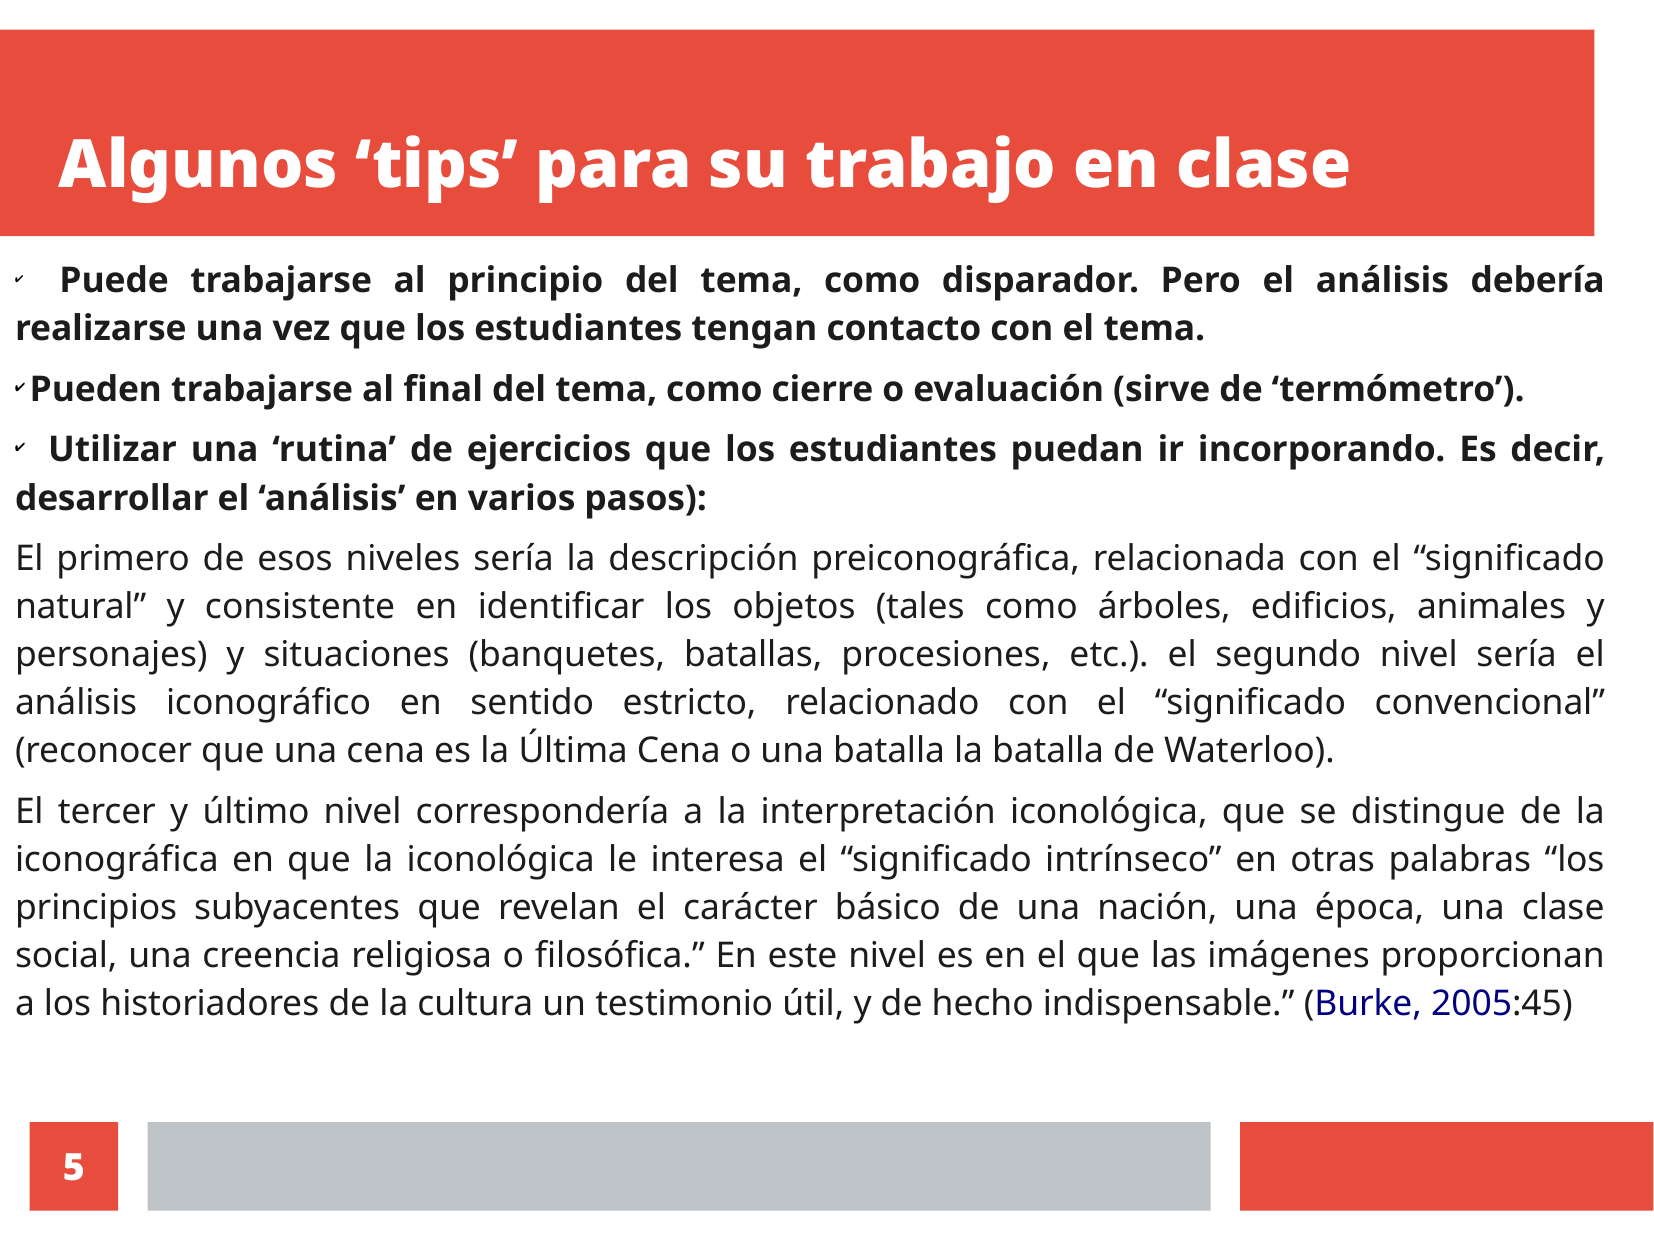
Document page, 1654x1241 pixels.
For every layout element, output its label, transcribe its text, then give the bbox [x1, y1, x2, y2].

title Algunos ‘tips’ para su trabajo en clase [59, 59, 1595, 207]
list Puede trabajarse al principio del tema, como disparador. Pero el análisis debería realizarse una vez que los estudiantes tengan contacto con el tema. Pueden trabajarse al final del tema, como cierre o evaluación (sirve de ‘termómetro’). Utilizar una ‘rutina’ de ejercicios que los estudiantes puedan ir incorporando. Es decir, desarrollar el ‘análisis’ en varios pasos): El primero de esos niveles sería la descripción preiconográfica, relacionada con el “significado natural” y consistente en identificar los objetos (tales como árboles, edificios, animales y personajes) y situaciones (banquetes, batallas, procesiones, etc.). el segundo nivel sería el análisis iconográfico en sentido estricto, relacionado con el “significado convencional” (reconocer que una cena es la Última Cena o una batalla la batalla de Waterloo). El tercer y último nivel correspondería a la interpretación iconológica, que se distingue de la iconográfica en que la iconológica le interesa el “significado intrínseco” en otras palabras “los principios subyacentes que revelan el carácter básico de una nación, una época, una clase social, una creencia religiosa o filosófica.” En este nivel es en el que las imágenes proporcionan a los historiadores de la cultura un testimonio útil, y de hecho indispensable.” (Burke, 2005:45) [15, 255, 1606, 1111]
